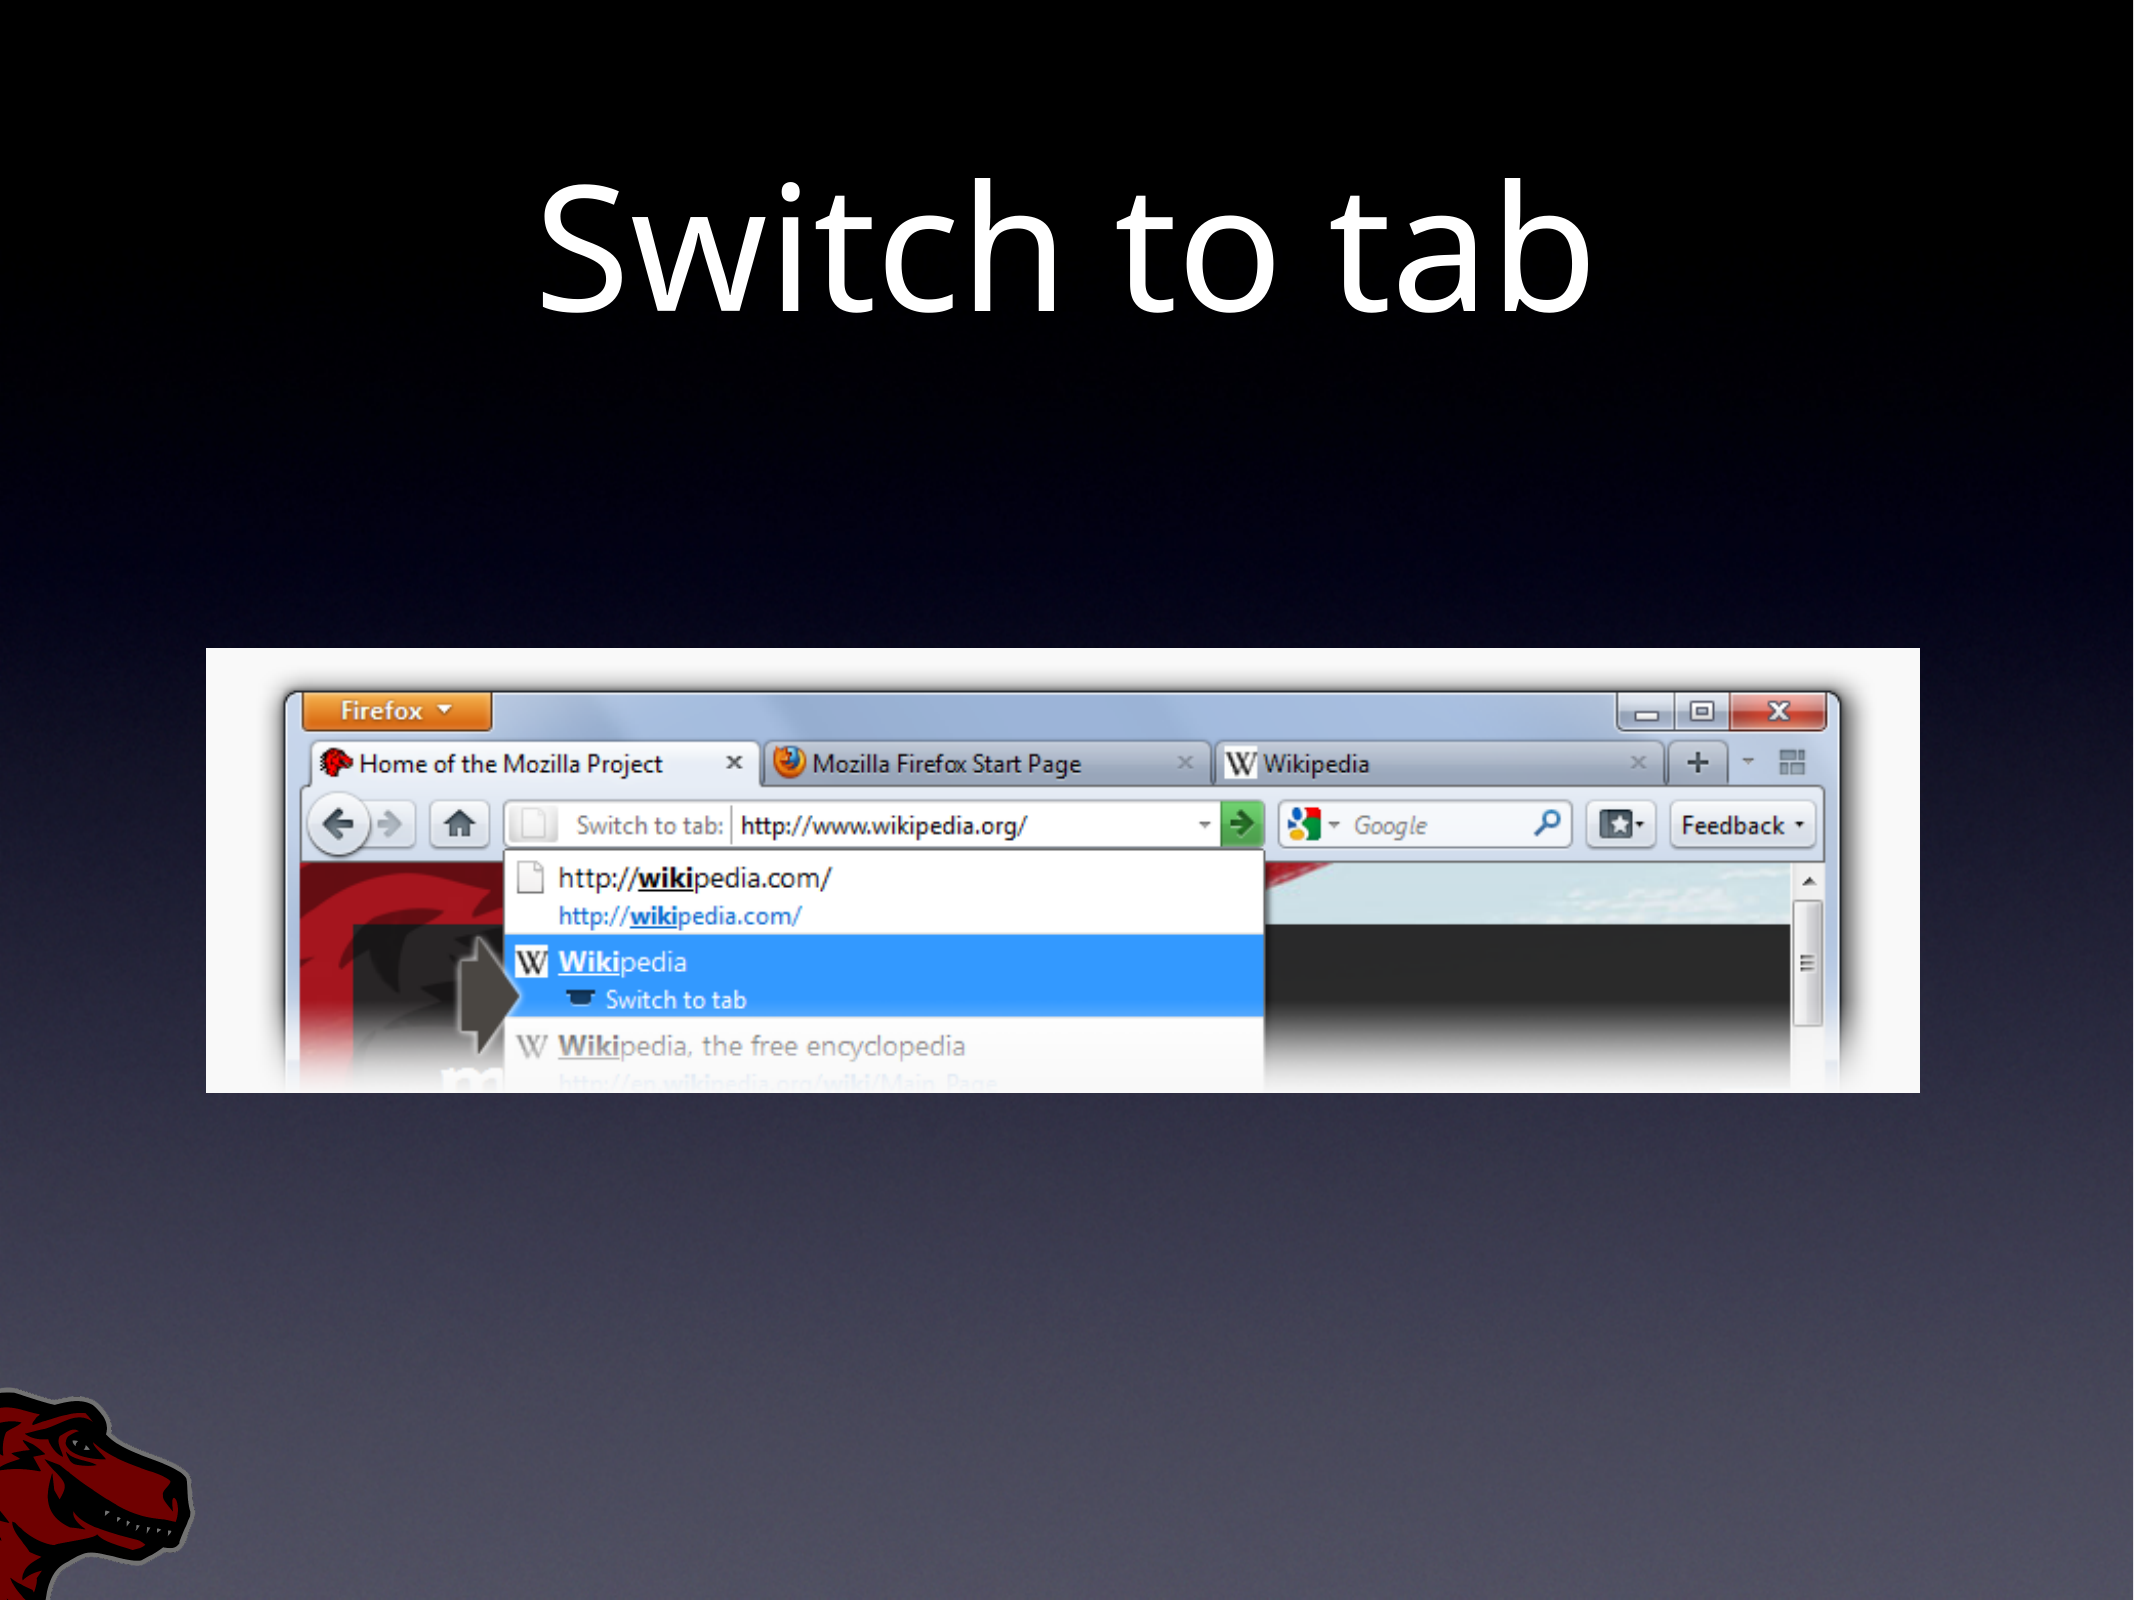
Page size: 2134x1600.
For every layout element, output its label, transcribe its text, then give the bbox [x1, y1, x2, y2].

picture [0, 0, 2134, 1600]
title Switch to tab [208, 23, 1925, 460]
